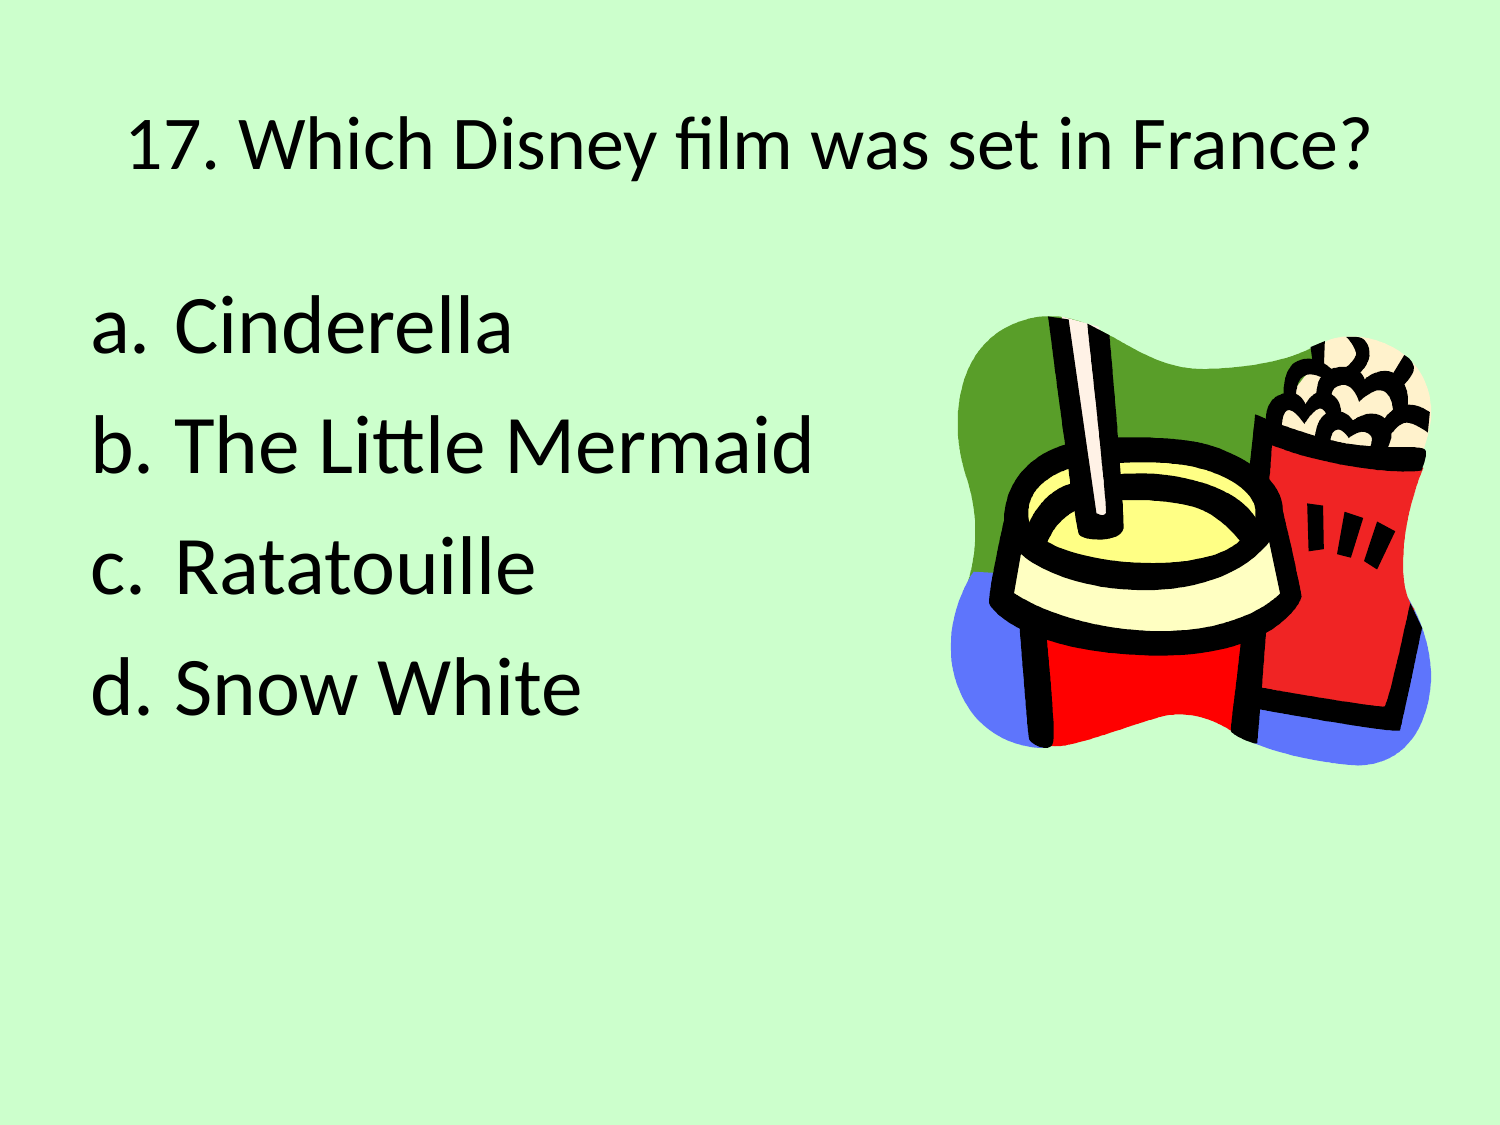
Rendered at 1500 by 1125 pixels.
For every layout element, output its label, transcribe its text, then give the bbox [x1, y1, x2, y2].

title 17. Which Disney film was set in France? [75, 45, 1426, 233]
picture [950, 316, 1436, 770]
list Cinderella The Little Mermaid Ratatouille Snow White [75, 262, 1426, 1005]
